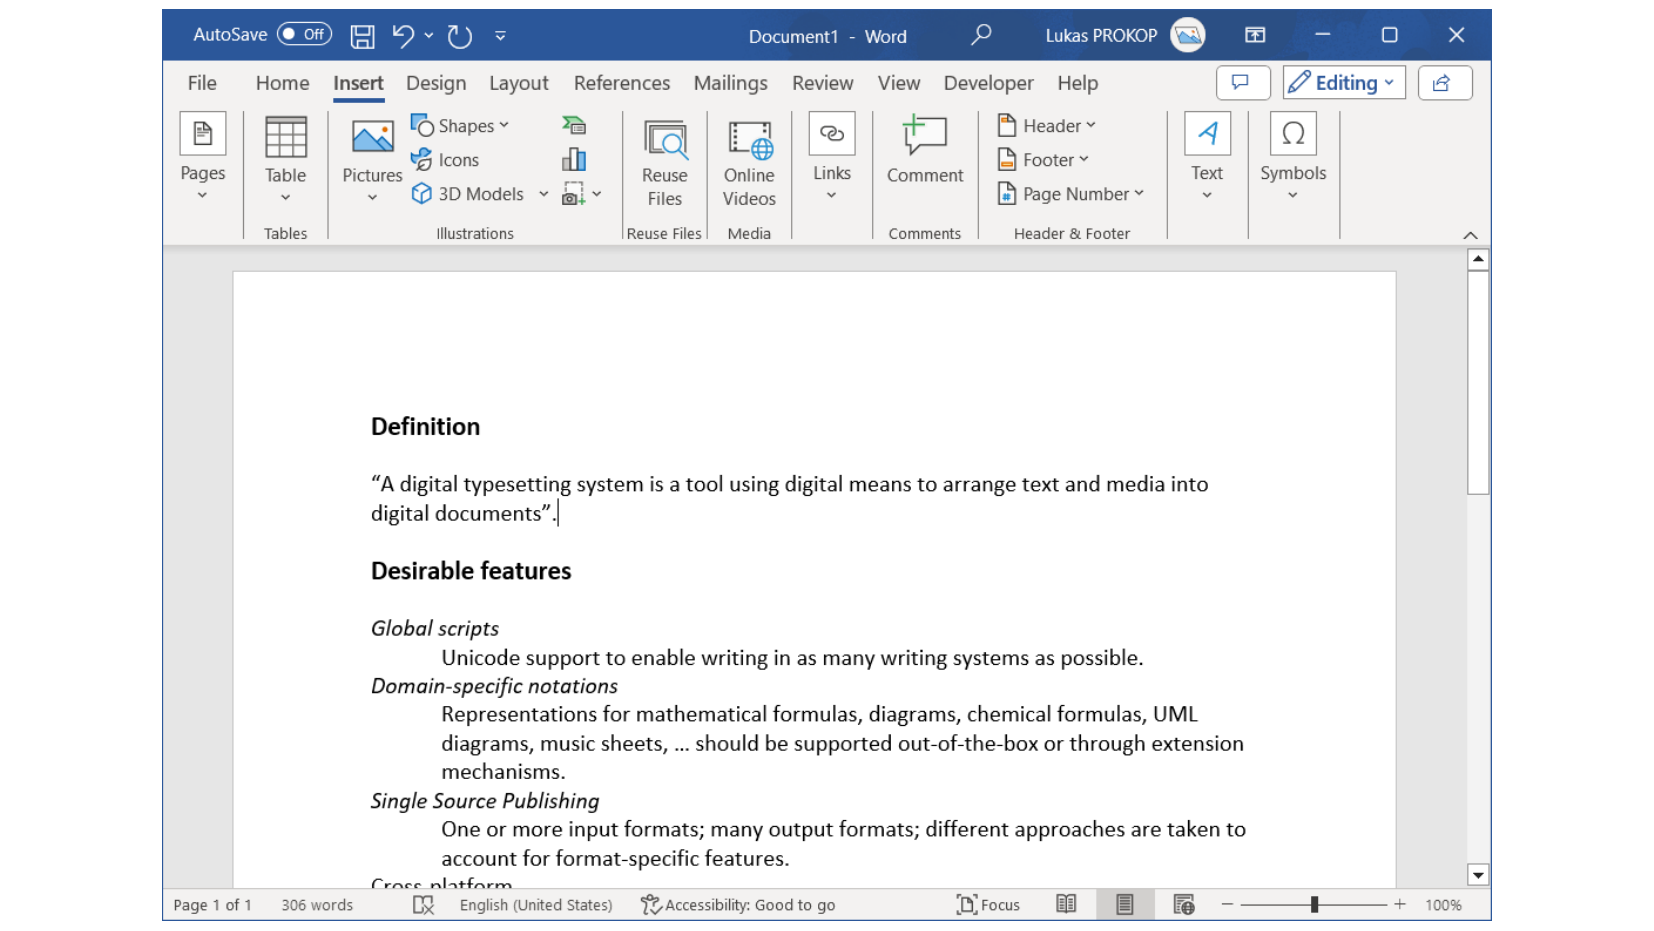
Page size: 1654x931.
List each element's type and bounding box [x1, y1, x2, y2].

picture [162, 9, 1492, 921]
